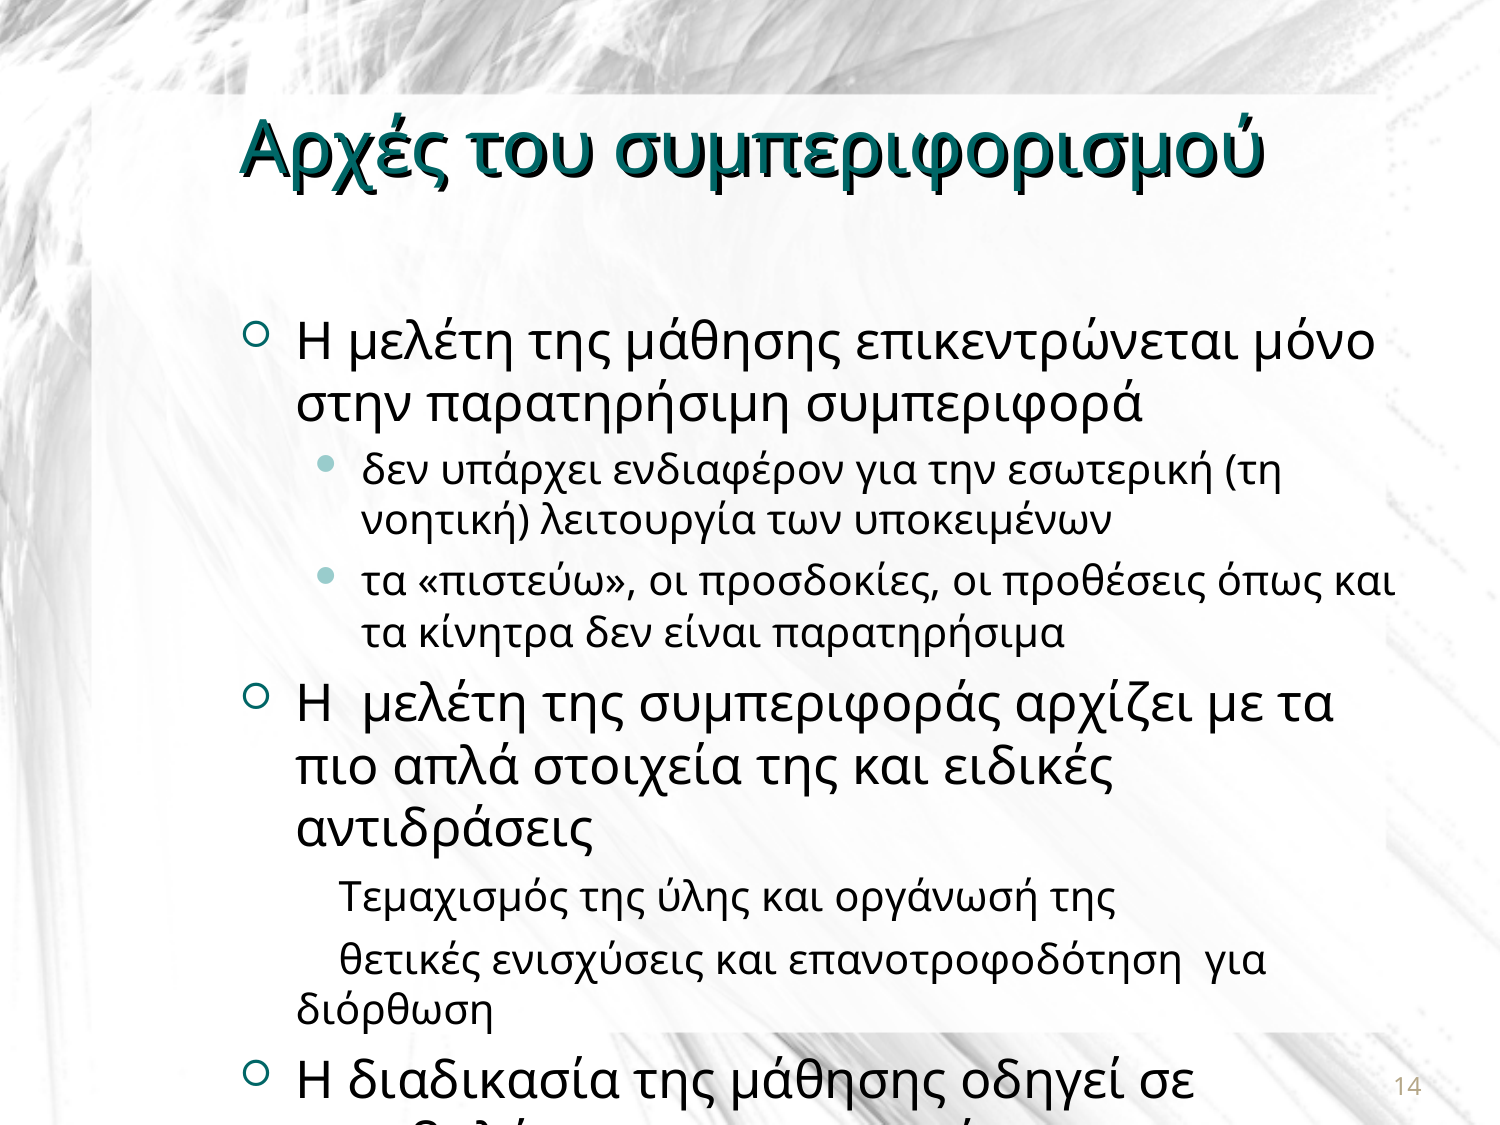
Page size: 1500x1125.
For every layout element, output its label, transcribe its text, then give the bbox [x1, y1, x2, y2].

text_box Η μελέτη της μάθησης επικεντρώνεται μόνο στην παρατηρήσιμη συμπεριφορά δεν υπάρχει ενδιαφέρον για την εσωτερική (τη νοητική) λειτουργία των υποκειμένων τα «πιστεύω», οι προσδοκίες, οι προθέσεις όπως και τα κίνητρα δεν είναι παρατηρήσιμα Η μελέτη της συμπεριφοράς αρχίζει με τα πιο απλά στοιχεία της και ειδικές αντιδράσεις Τεμαχισμός της ύλης και οργάνωσή της θετικές ενισχύσεις και επανοτροφοδότηση για διόρθωση Η διαδικασία της μάθησης οδηγεί σε μεταβολή της συμπεριφοράς [224, 299, 1425, 975]
picture [0, 0, 1500, 1125]
text_box <αριθμός> [1369, 1034, 1445, 1113]
text_box Αρχές του συμπεριφορισμού [224, 49, 1425, 237]
